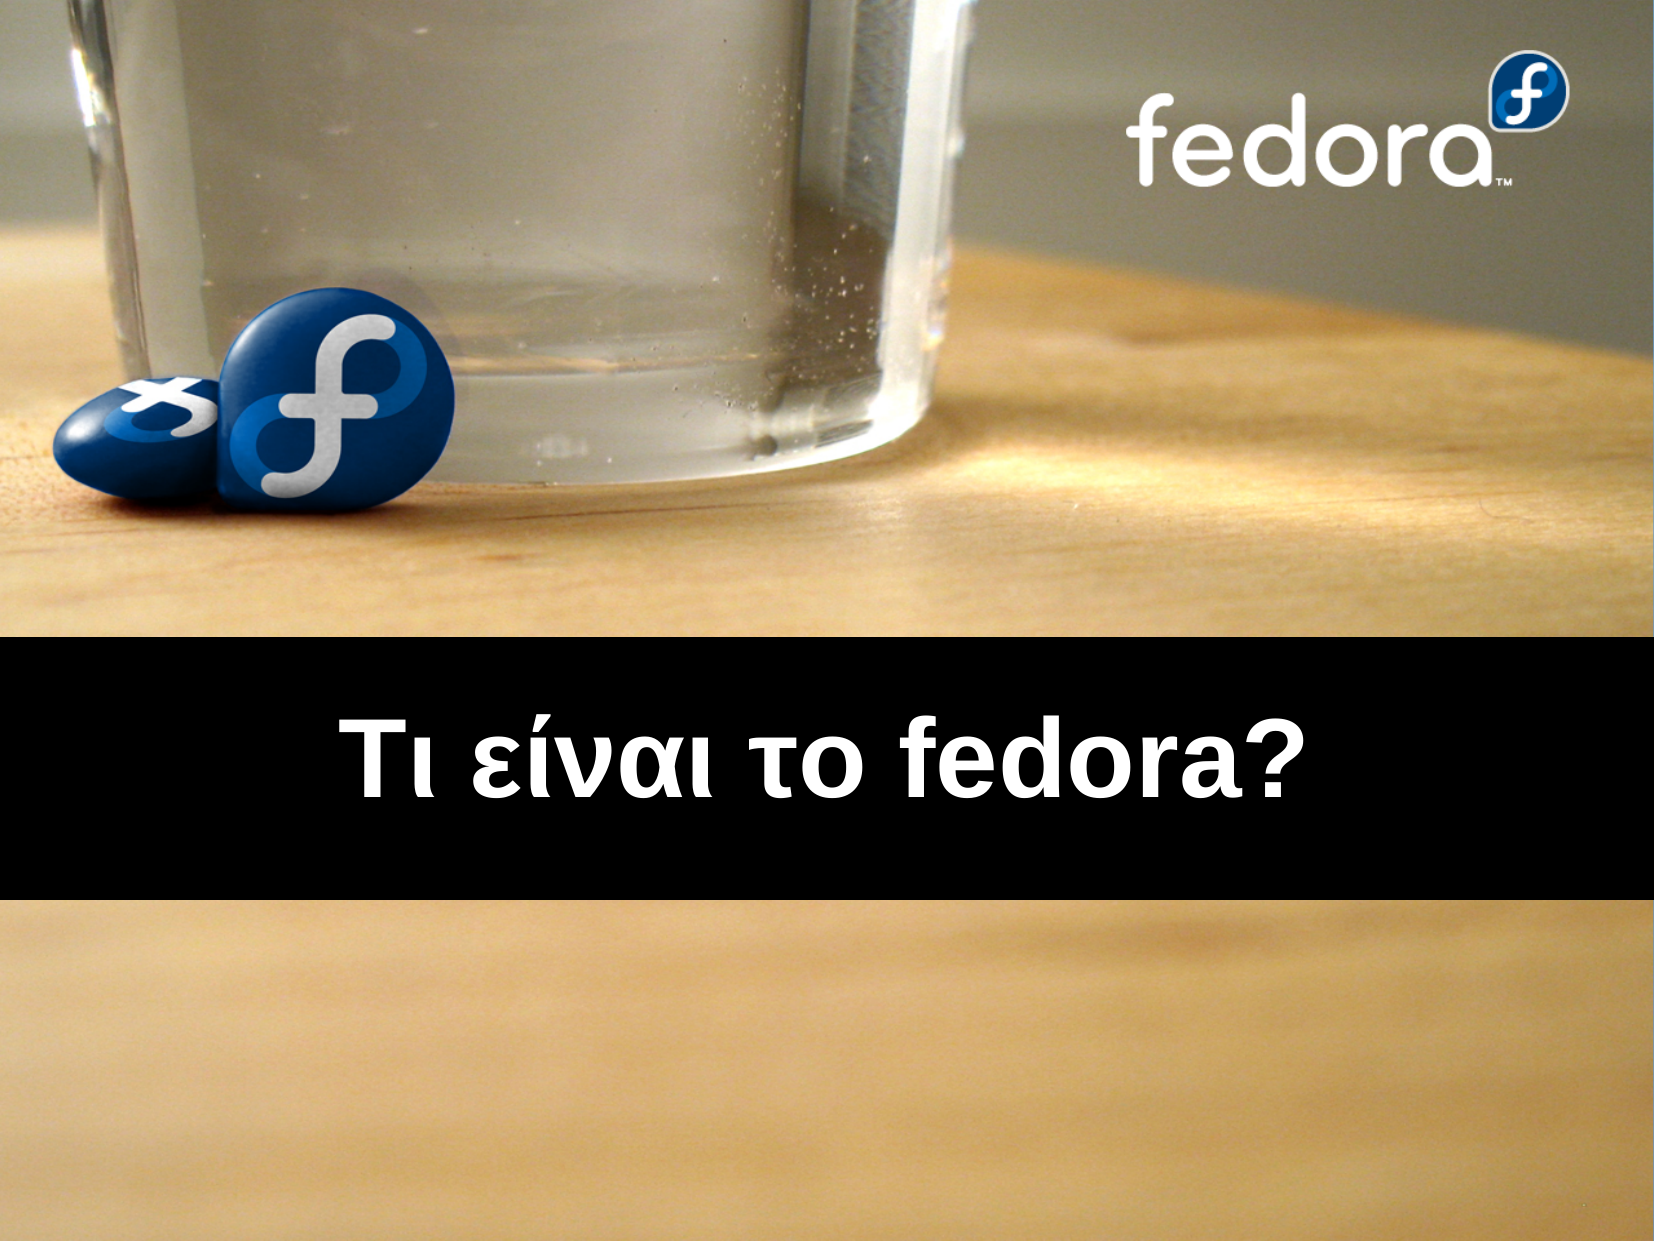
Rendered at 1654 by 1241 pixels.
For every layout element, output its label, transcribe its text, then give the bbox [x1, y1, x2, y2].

picture [0, 900, 1654, 1241]
title Τι είναι το fedora? [37, 655, 1614, 863]
text_box [0, 637, 1654, 900]
picture [0, 0, 1654, 637]
